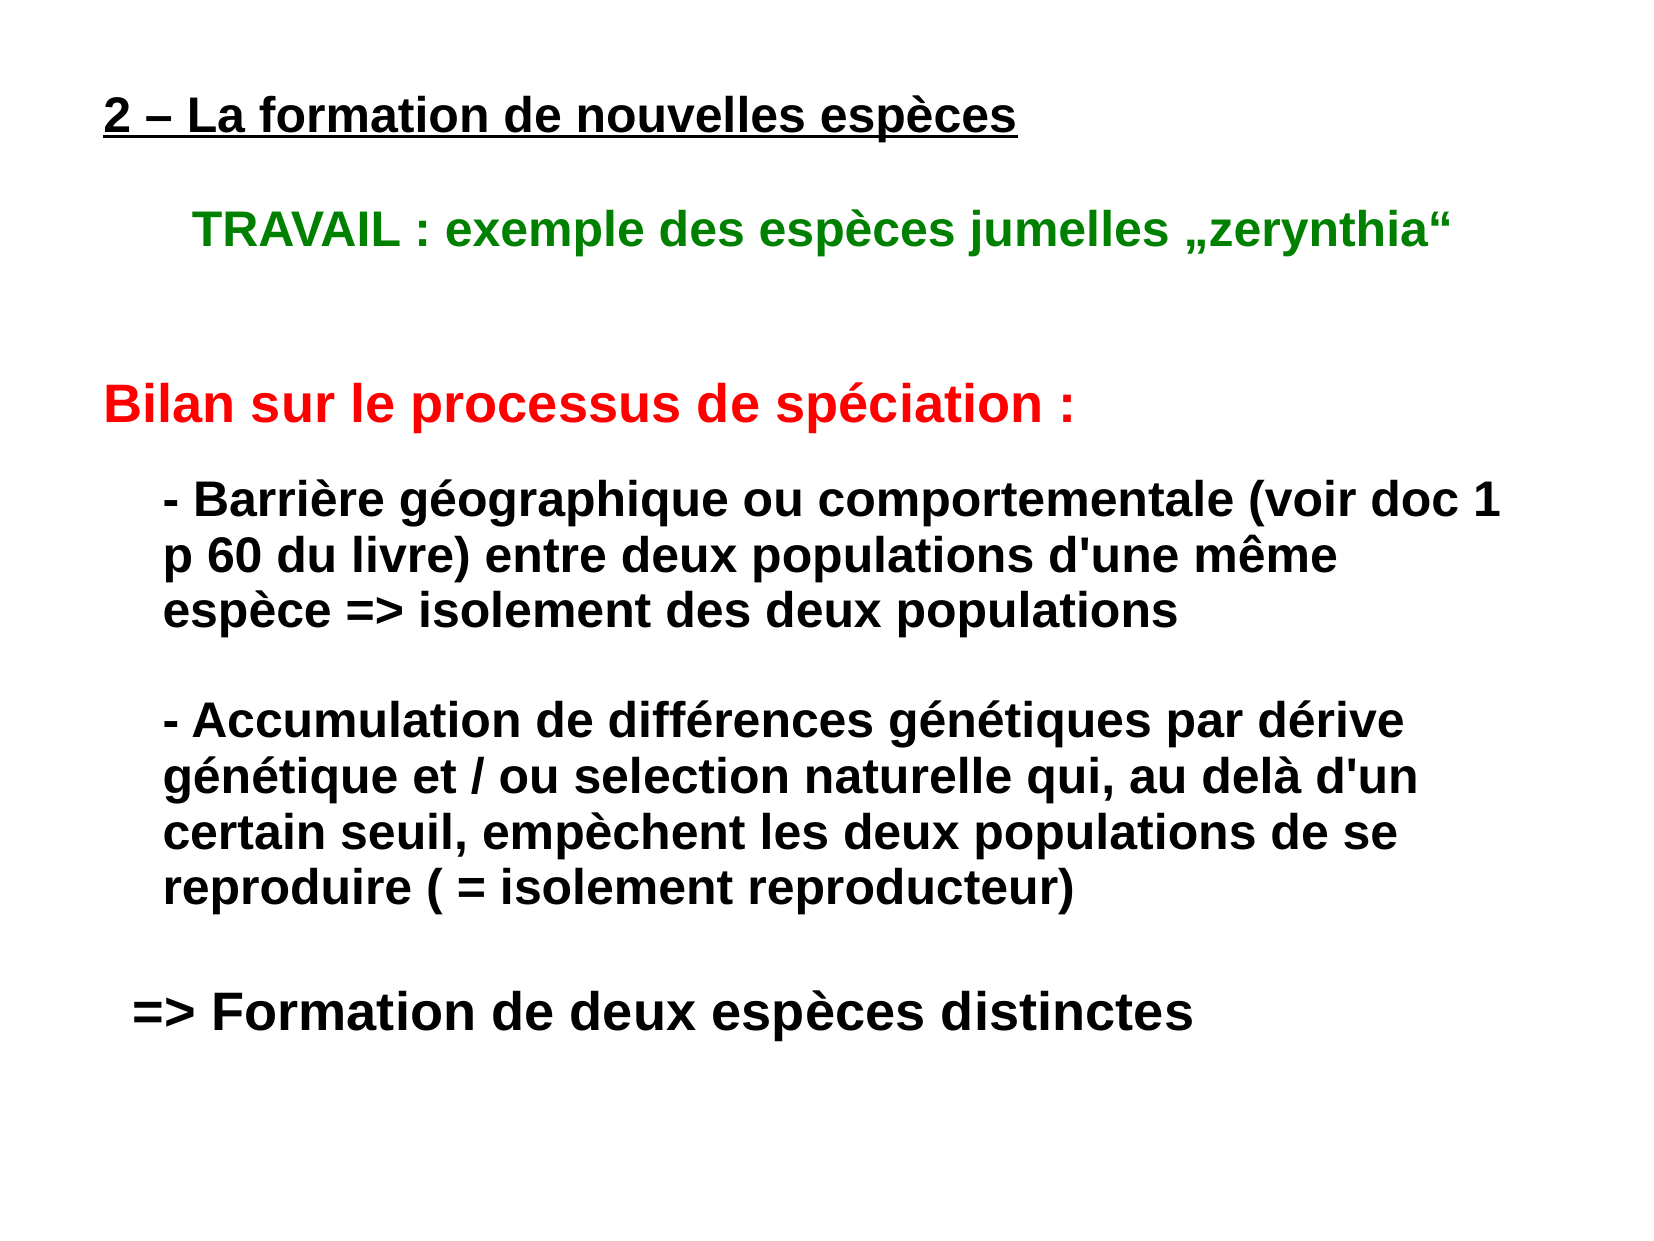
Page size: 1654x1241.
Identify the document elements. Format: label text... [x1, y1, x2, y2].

text_box => Formation de deux espèces distinctes [118, 974, 1506, 1052]
text_box 2 – La formation de nouvelles espèces [88, 79, 1506, 176]
text_box Bilan sur le processus de spéciation : [88, 366, 1211, 443]
text_box - Accumulation de différences génétiques par dérive génétique et / ou selection naturelle qui, au delà d'un certain seuil, empèchent les deux populations de se reproduire ( = isolement reproducteur) [147, 684, 1536, 928]
text_box - Barrière géographique ou comportementale (voir doc 1 p 60 du livre) entre deux populations d'une même espèce => isolement des deux populations [147, 463, 1536, 650]
text_box TRAVAIL : exemple des espèces jumelles „zerynthia“ [177, 193, 1595, 266]
